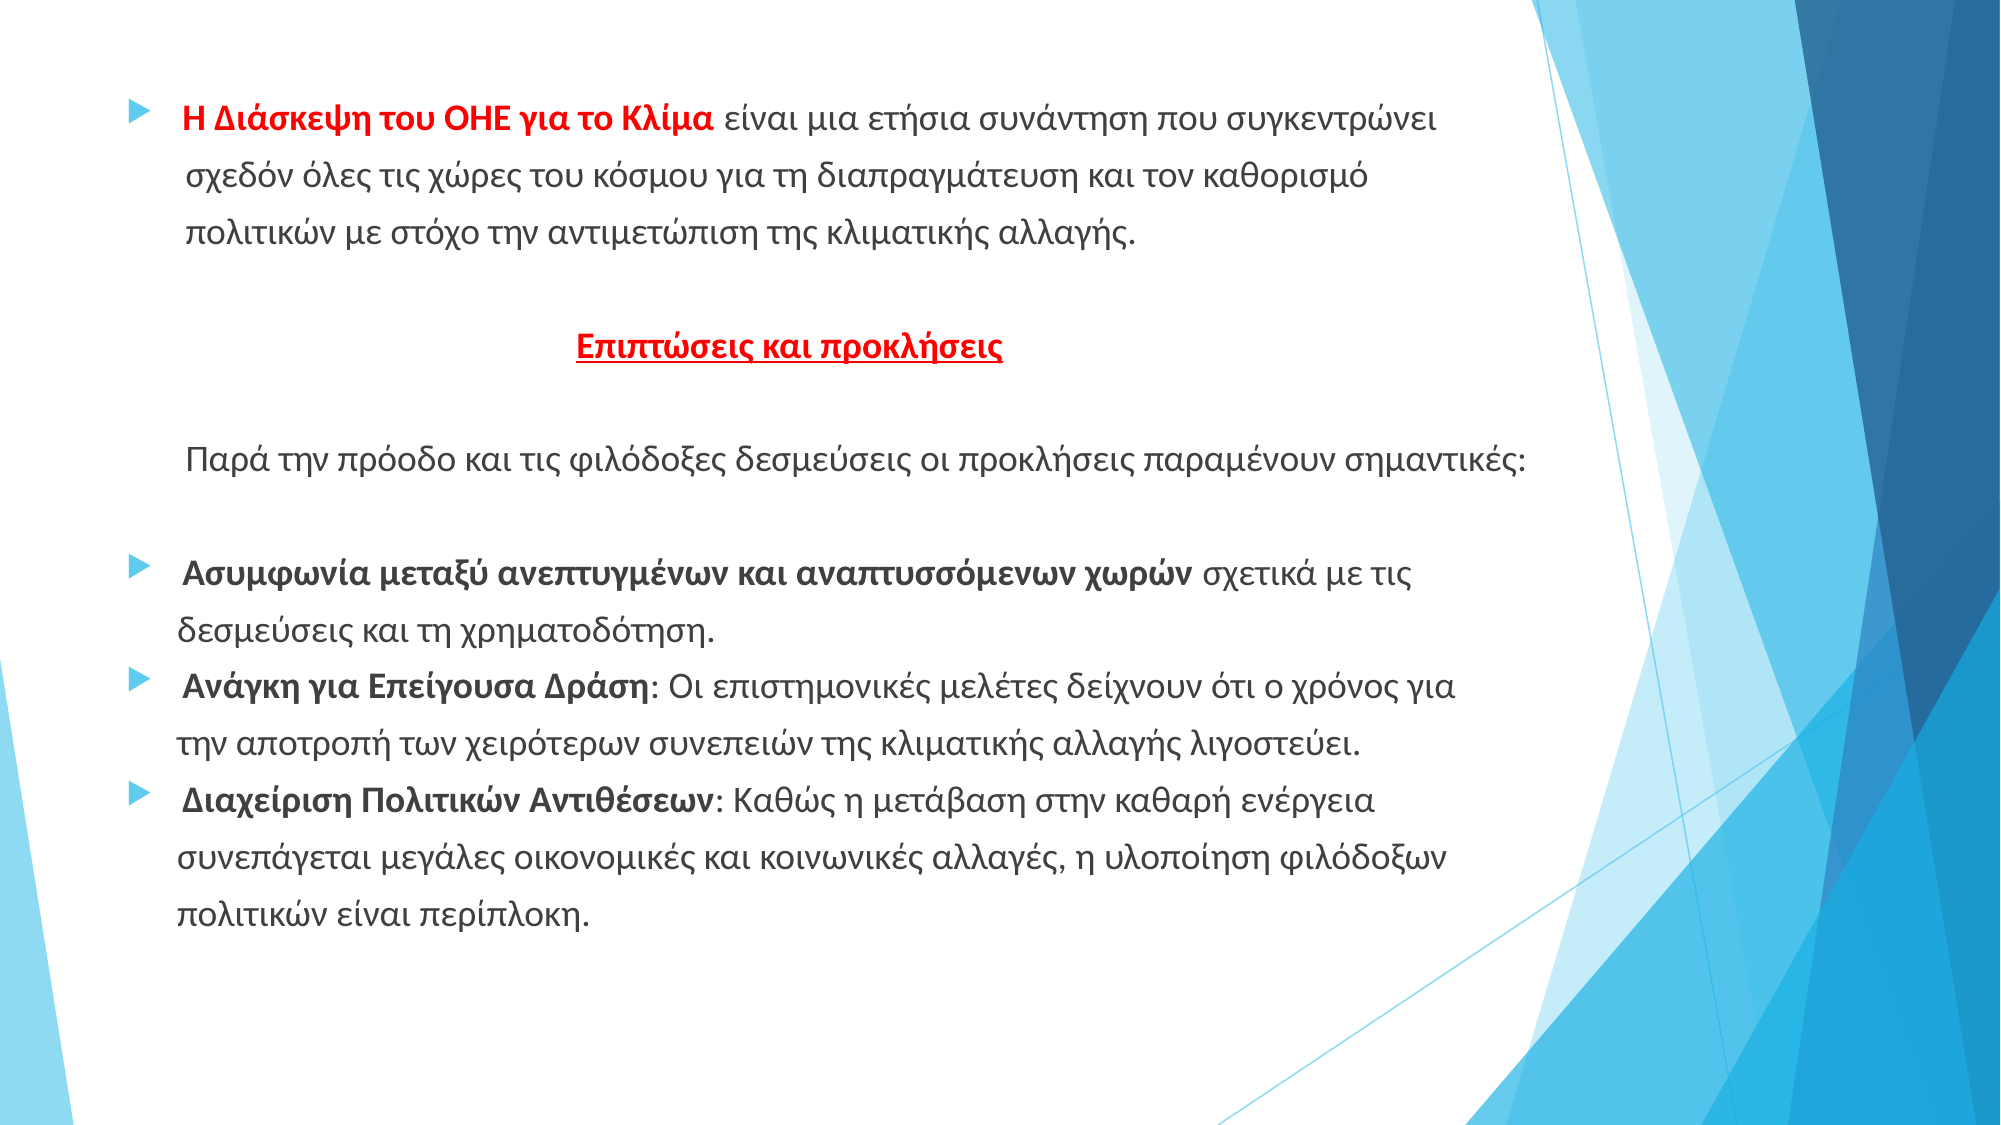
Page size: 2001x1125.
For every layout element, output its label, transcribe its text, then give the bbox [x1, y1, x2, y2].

list Η Διάσκεψη του ΟΗΕ για το Κλίμα είναι μια ετήσια συνάντηση που συγκεντρώνει σχεδόν όλες τις χώρες του κόσμου για τη διαπραγμάτευση και τον καθορισμό πολιτικών με στόχο την αντιμετώπιση της κλιματικής αλλαγής. Επιπτώσεις και προκλήσεις Παρά την πρόοδο και τις φιλόδοξες δεσμεύσεις οι προκλήσεις παραμένουν σημαντικές: Ασυμφωνία μεταξύ ανεπτυγμένων και αναπτυσσόμενων χωρών σχετικά με τις δεσμεύσεις και τη χρηματοδότηση. Ανάγκη για Επείγουσα Δράση: Οι επιστημονικές μελέτες δείχνουν ότι ο χρόνος για την αποτροπή των χειρότερων συνεπειών της κλιματικής αλλαγής λιγοστεύει. Διαχείριση Πολιτικών Αντιθέσεων: Καθώς η μετάβαση στην καθαρή ενέργεια συνεπάγεται μεγάλες οικονομικές και κοινωνικές αλλαγές, η υλοποίηση φιλόδοξων πολιτικών είναι περίπλοκη. [111, 94, 1576, 992]
